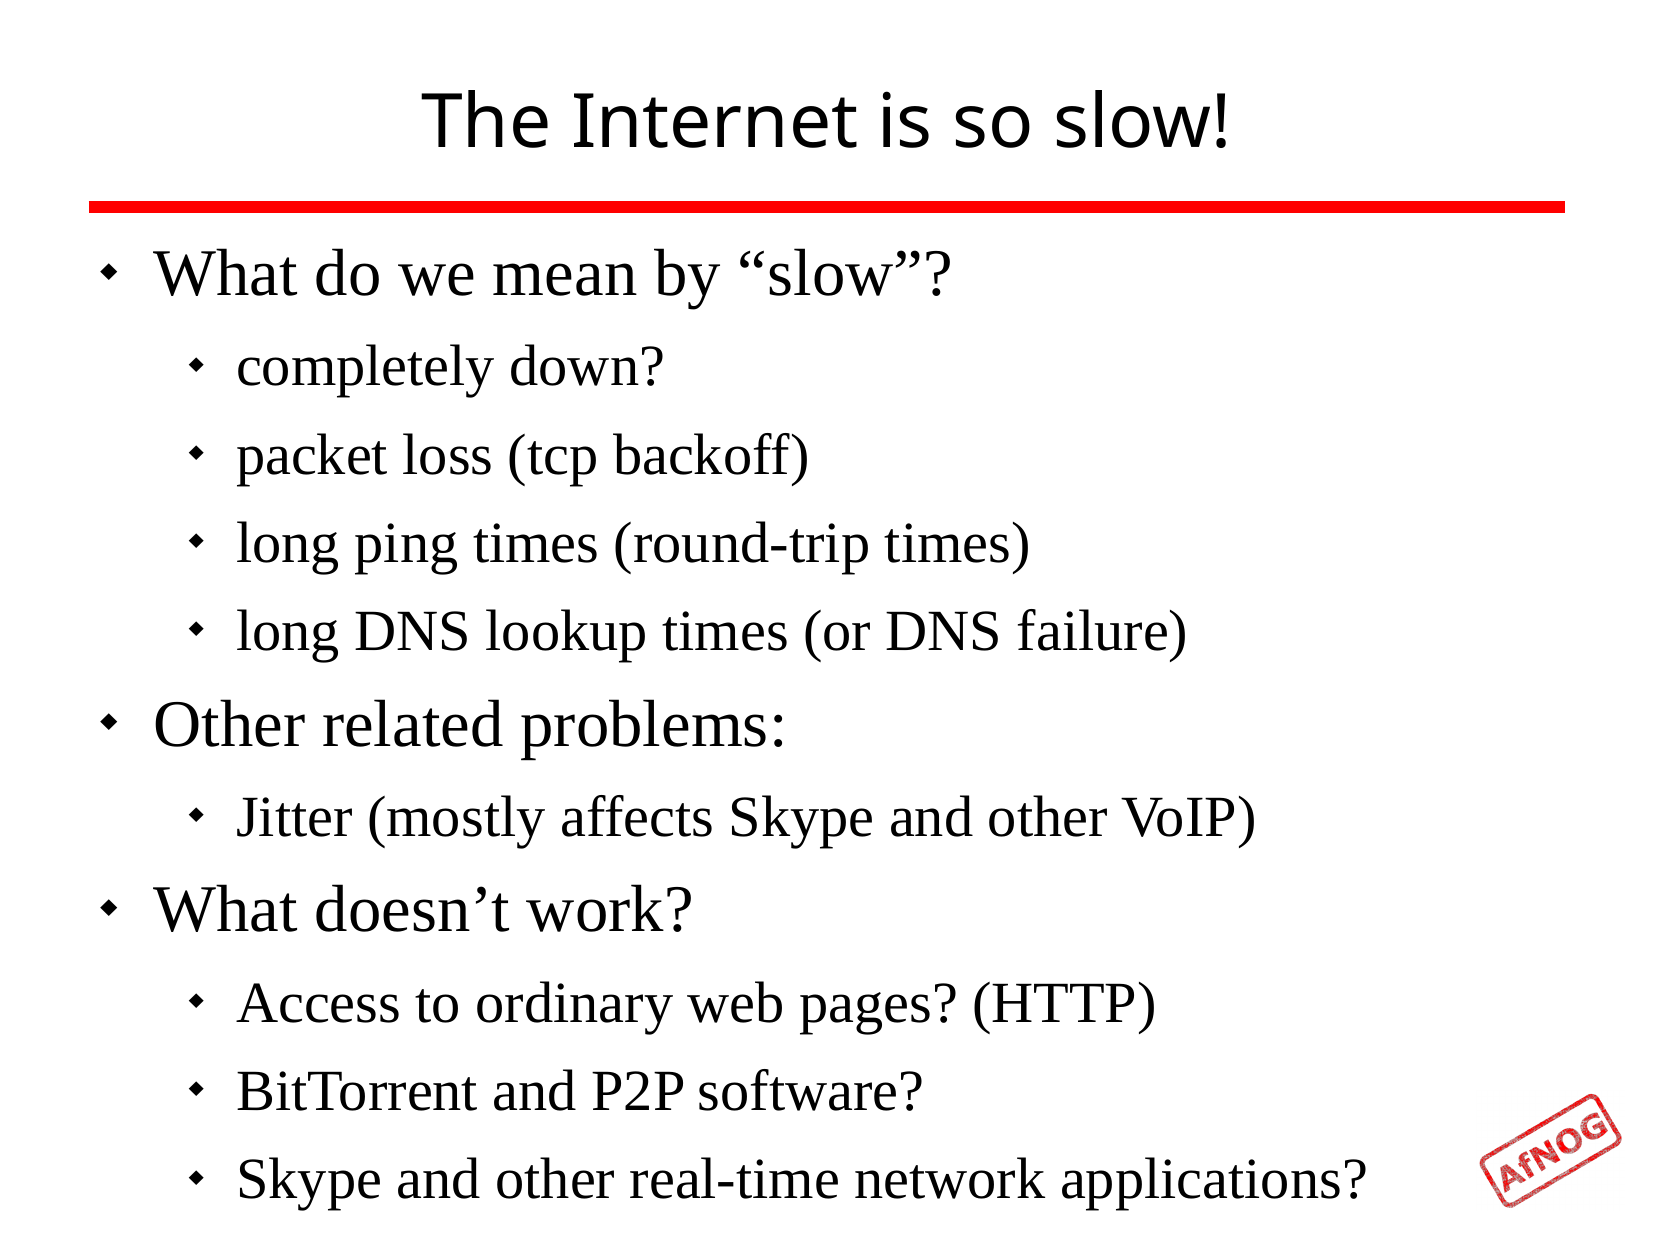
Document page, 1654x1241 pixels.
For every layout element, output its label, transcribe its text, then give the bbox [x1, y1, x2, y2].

picture [1571, 1090, 1625, 1211]
list What do we mean by “slow”? completely down? packet loss (tcp backoff) long ping times (round-trip times) long DNS lookup times (or DNS failure) Other related problems: Jitter (mostly affects Skype and other VoIP) What doesn’t work? Access to ordinary web pages? (HTTP) BitTorrent and P2P software? Skype and other real-time network applications? [82, 236, 1571, 1212]
title The Internet is so slow! [82, 29, 1571, 207]
